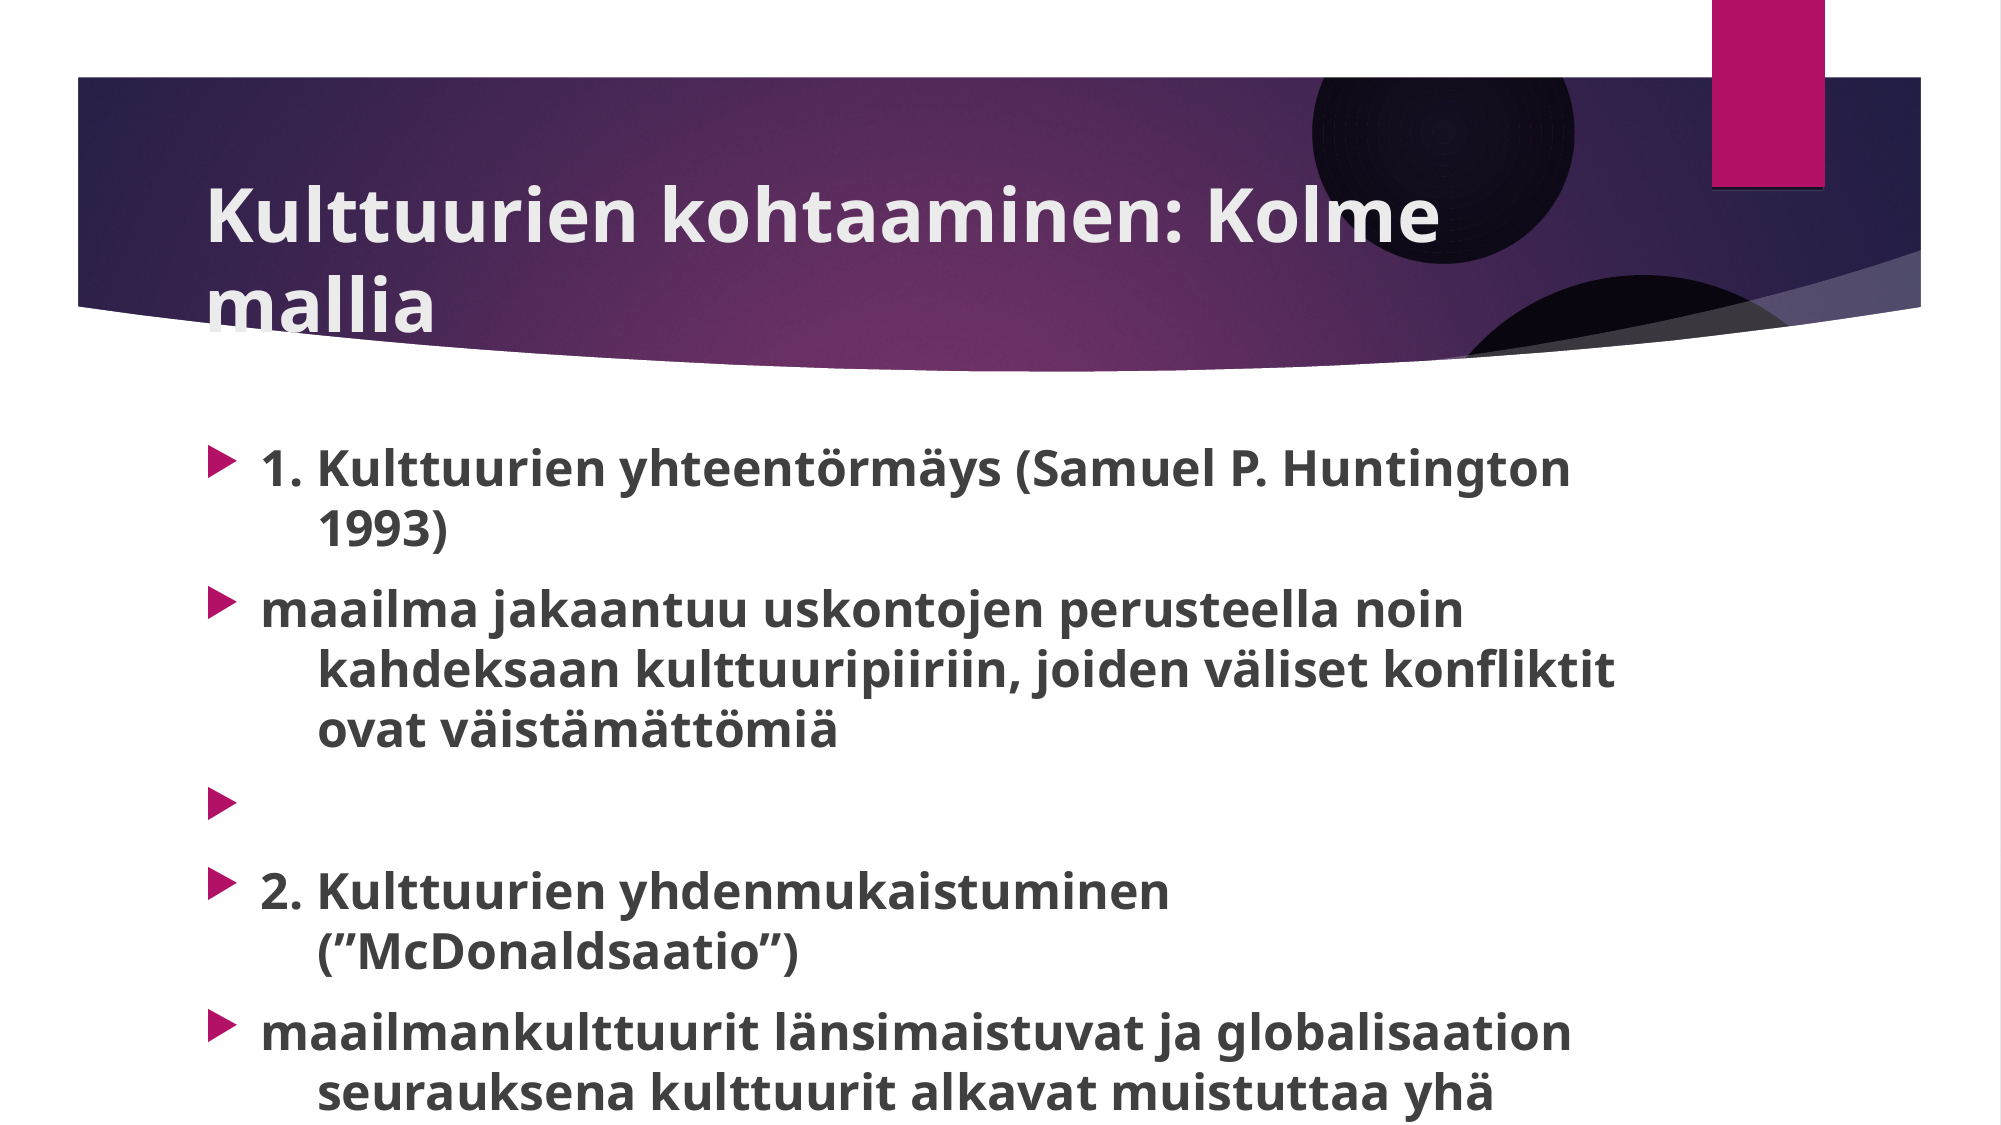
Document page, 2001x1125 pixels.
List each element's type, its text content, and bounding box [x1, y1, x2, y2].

list 1. Kulttuurien yhteentörmäys (Samuel P. Huntington 1993) maailma jakaantuu uskontojen perusteella noin kahdeksaan kulttuuripiiriin, joiden väliset konfliktit ovat väistämättömiä 2. Kulttuurien yhdenmukaistuminen (”McDonaldsaatio”) maailmankulttuurit länsimaistuvat ja globalisaation seurauksena kulttuurit alkavat muistuttaa yhä enemmän toisiaan [189, 429, 1638, 1125]
title Kulttuurien kohtaaminen: Kolme mallia [189, 159, 1627, 276]
